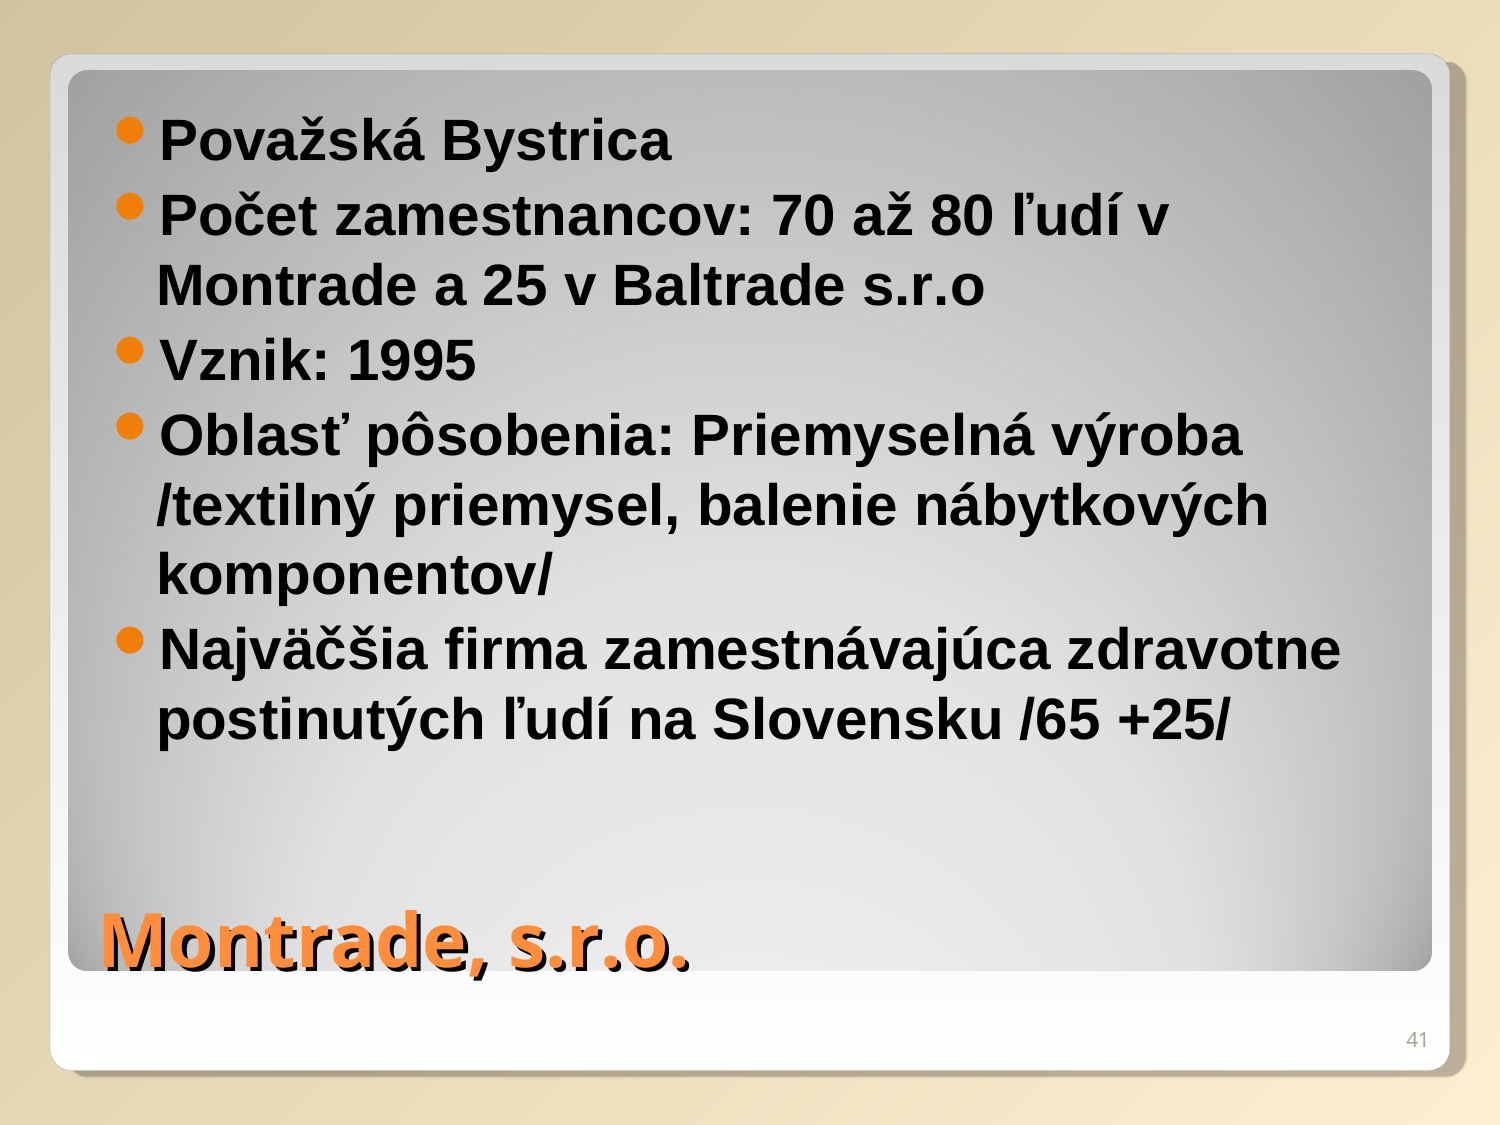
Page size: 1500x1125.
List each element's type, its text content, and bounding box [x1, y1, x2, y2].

picture [67, 69, 1433, 972]
list Považská Bystrica Počet zamestnancov: 70 až 80 ľudí v Montrade a 25 v Baltrade s.r.o Vznik: 1995 Oblasť pôsobenia: Priemyselná výroba /textilný priemysel, balenie nábytkových komponentov/ Najväčšia firma zamestnávajúca zdravotne postinutých ľudí na Slovensku /65 +25/ [82, 86, 1426, 858]
title Montrade, s.r.o. [82, 858, 1426, 991]
text_box <number> [1369, 1002, 1445, 1063]
